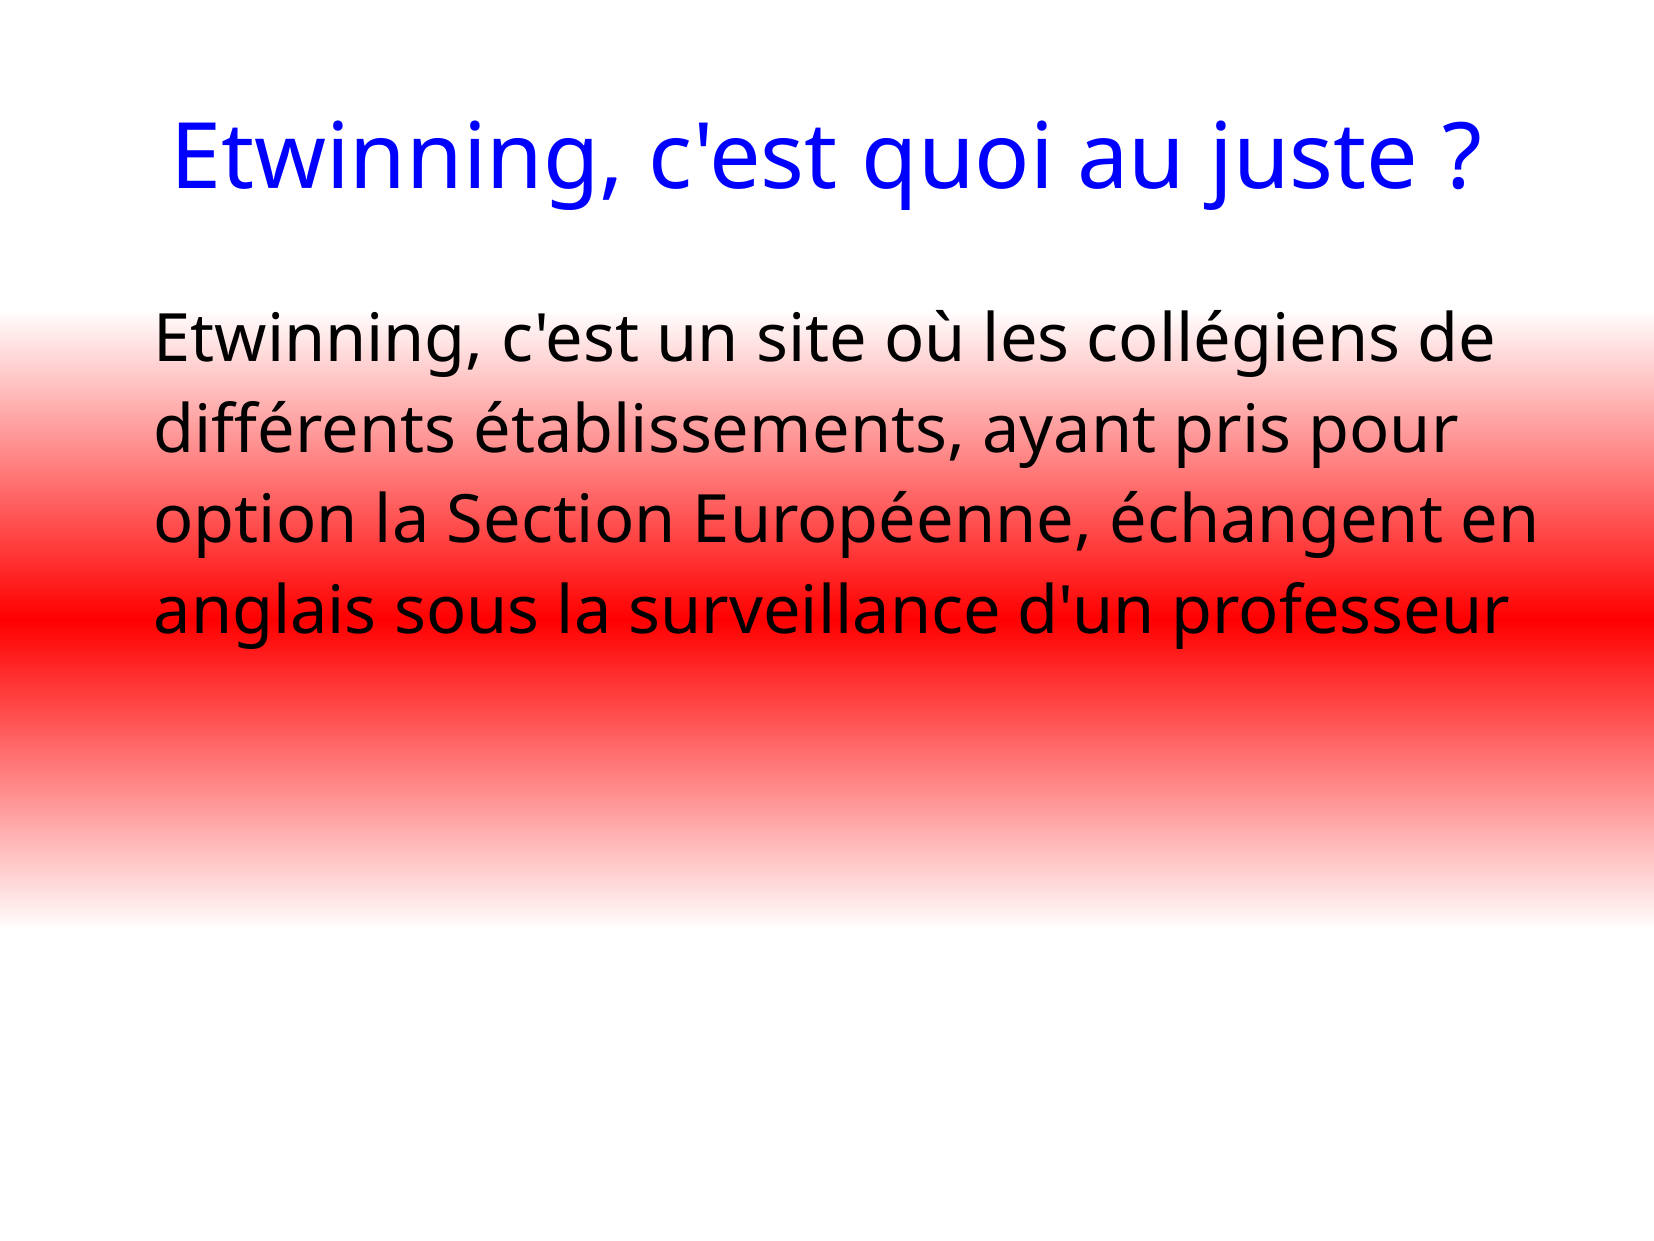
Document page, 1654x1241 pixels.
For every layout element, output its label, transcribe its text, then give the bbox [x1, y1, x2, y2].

list Etwinning, c'est un site où les collégiens de différents établissements, ayant pris pour option la Section Européenne, échangent en anglais sous la surveillance d'un professeur [82, 290, 1571, 1010]
title Etwinning, c'est quoi au juste ? [82, 49, 1571, 257]
